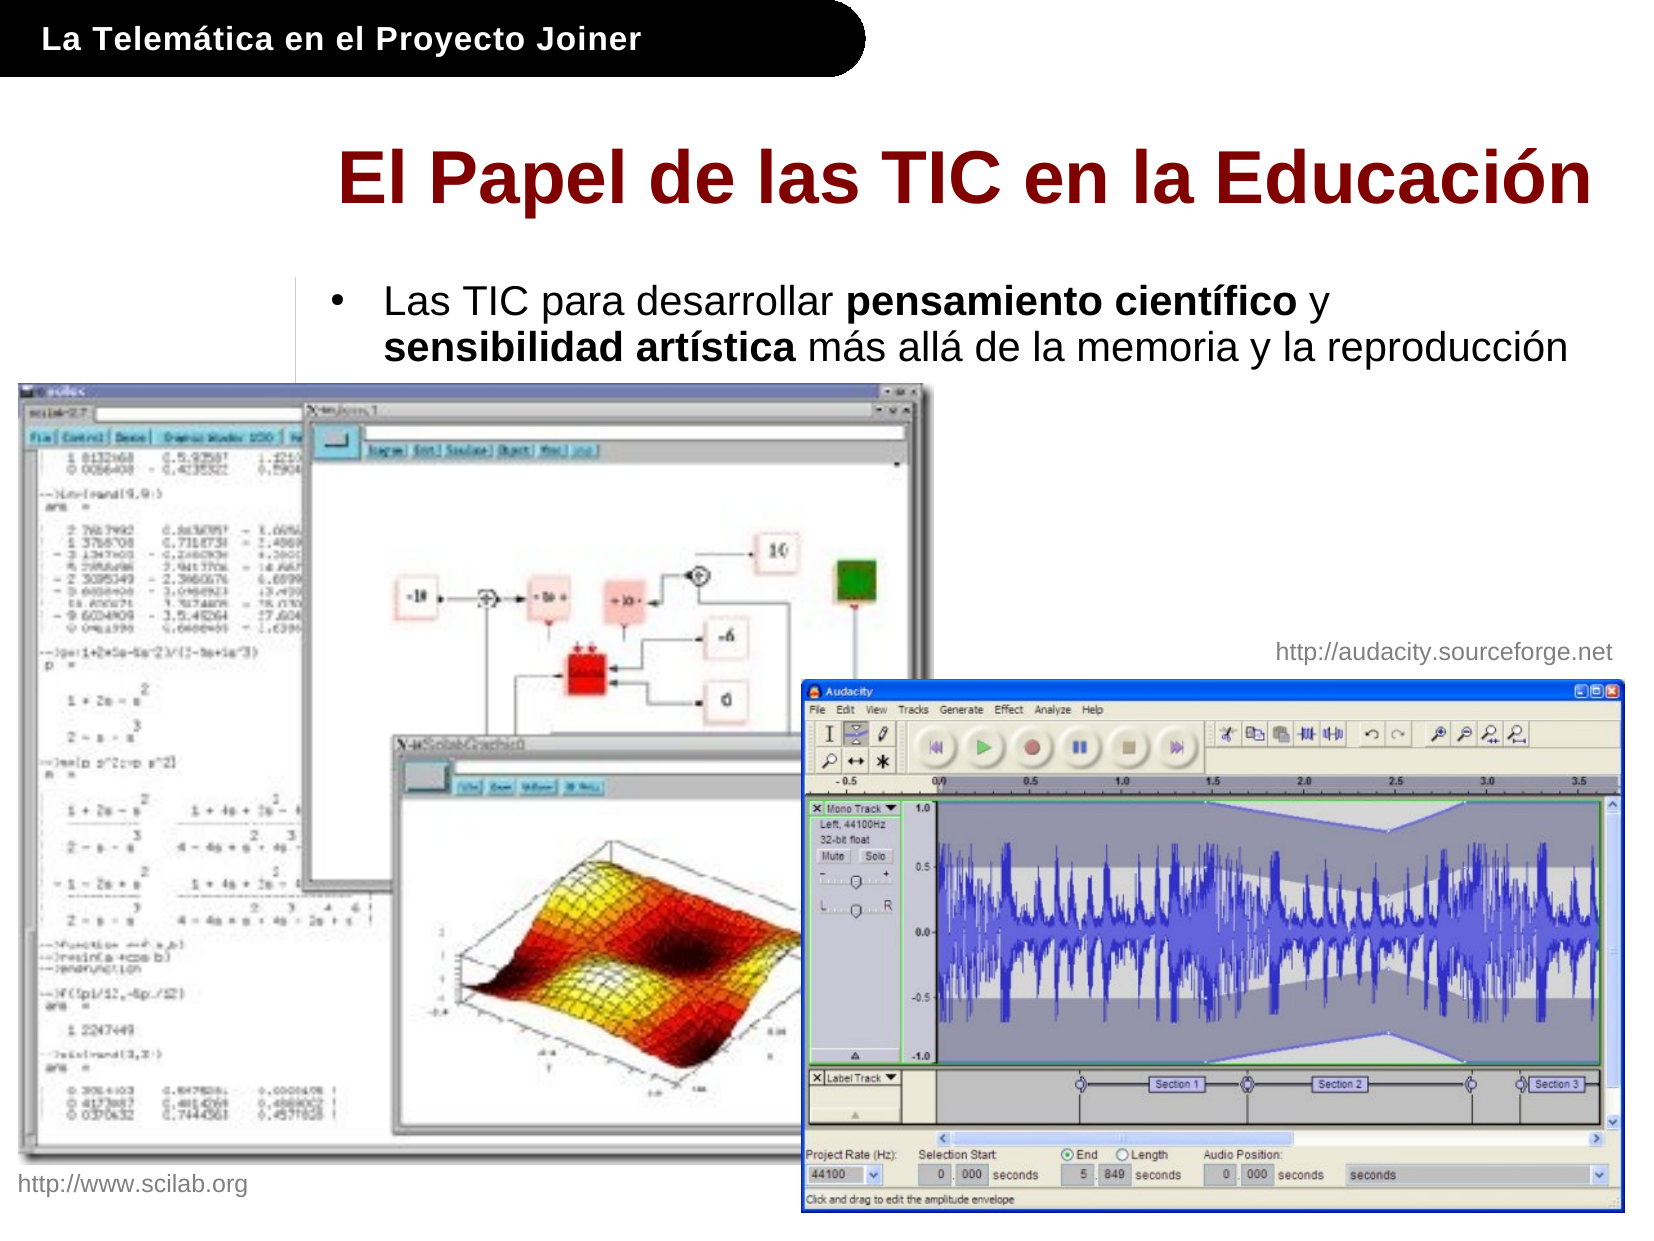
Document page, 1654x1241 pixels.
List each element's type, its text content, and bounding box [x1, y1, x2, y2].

picture [18, 383, 1625, 1213]
title El Papel de las TIC en la Educación [118, 118, 1595, 237]
text_box http://audacity.sourceforge.net [1275, 637, 1614, 666]
list Las TIC para desarrollar pensamiento científico y sensibilidad artística más allá de la memoria y la reproducción [312, 277, 1595, 679]
text_box http://www.scilab.org [17, 1169, 250, 1198]
